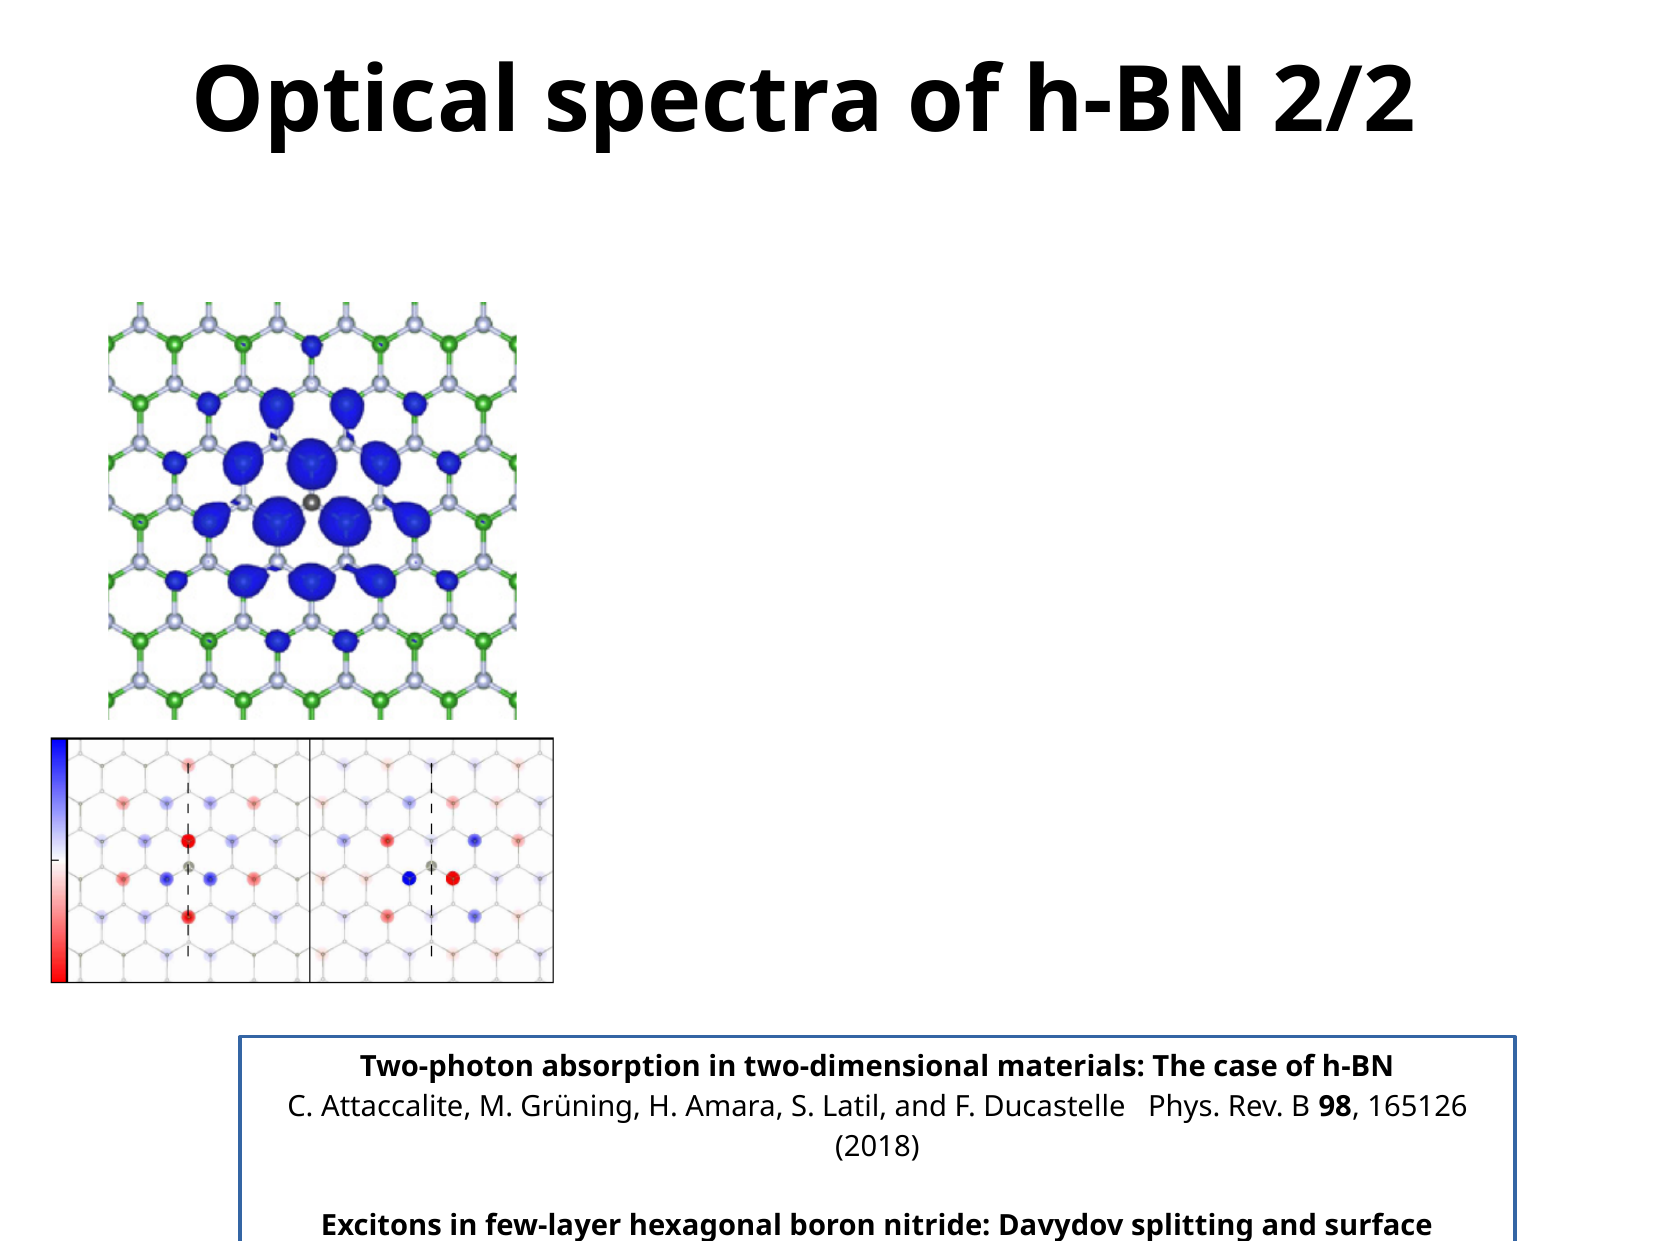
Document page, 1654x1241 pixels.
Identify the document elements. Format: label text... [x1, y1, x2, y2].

picture [90, 289, 530, 726]
picture [45, 734, 562, 996]
text_box Two-photon absorption in two-dimensional materials: The case of h-BN C. Attaccalite, M. Grüning, H. Amara, S. Latil, and F. Ducastelle Phys. Rev. B 98, 165126 (2018) Excitons in few-layer hexagonal boron nitride: Davydov splitting and surface localization F. Paleari et al. 2D Mater. 5 045017 (2018) [240, 1036, 1516, 1219]
title Optical spectra of h-BN 2/2 [60, 2, 1549, 190]
